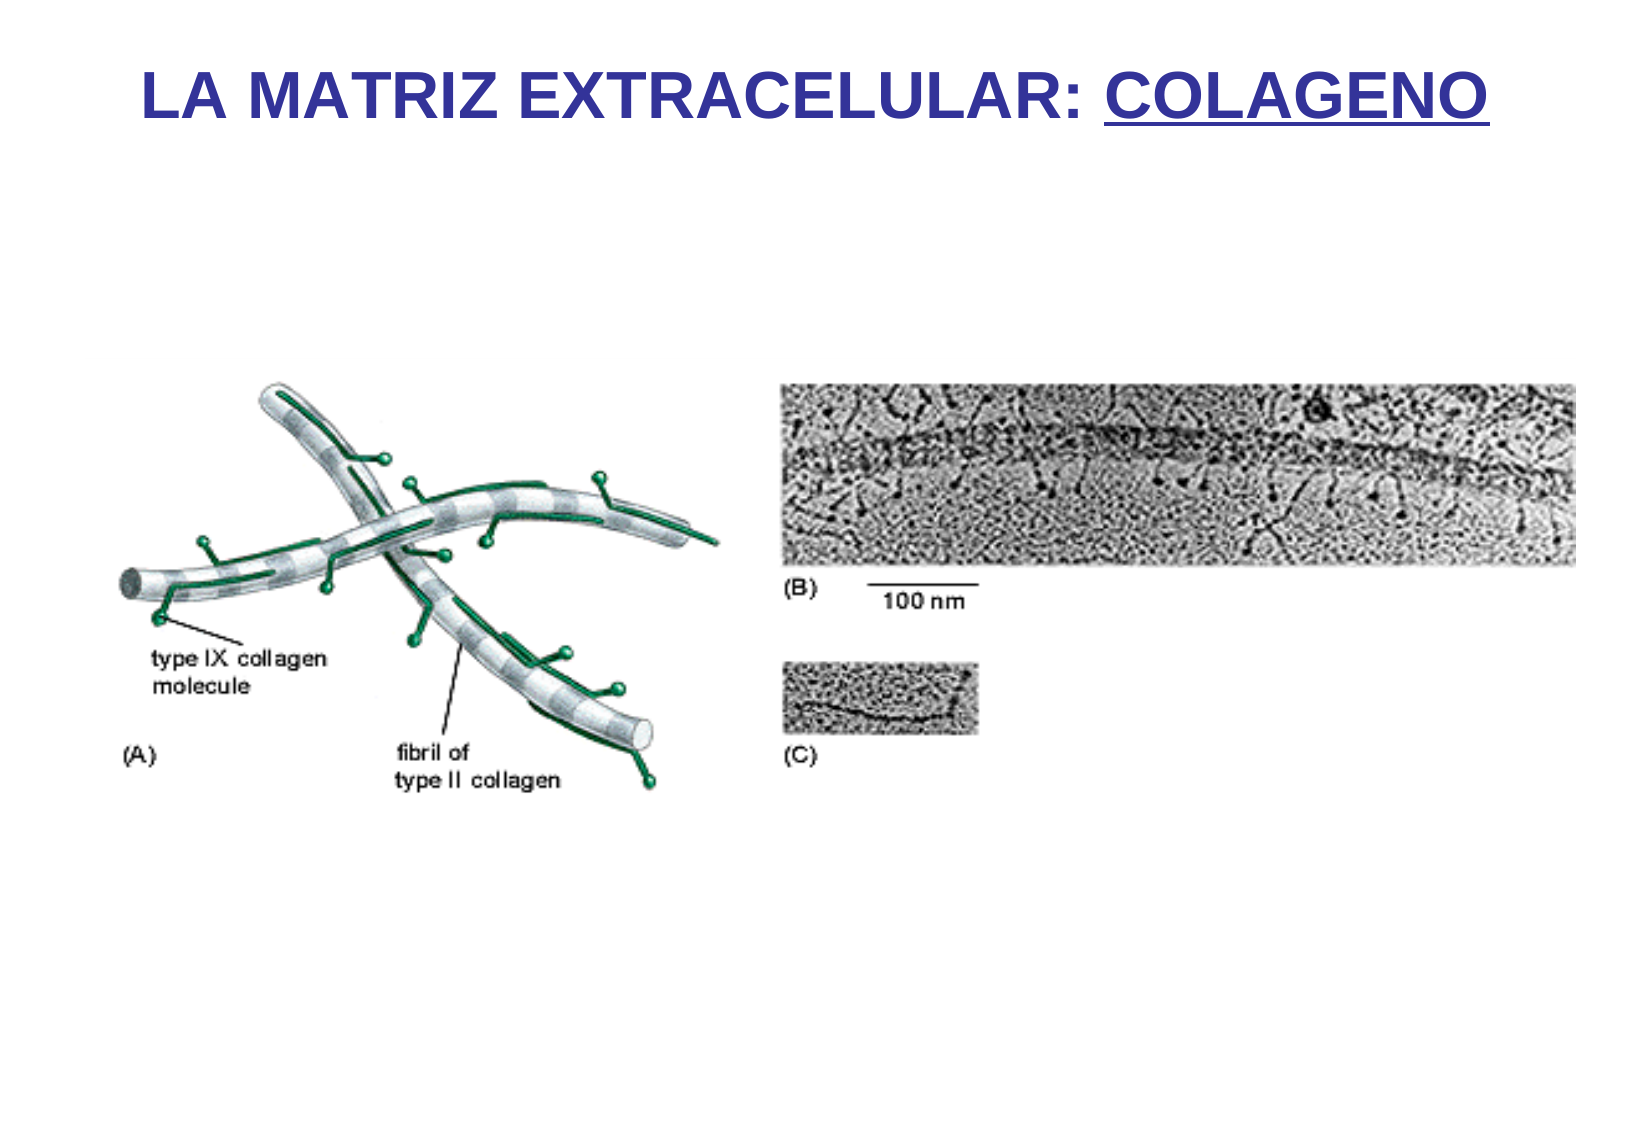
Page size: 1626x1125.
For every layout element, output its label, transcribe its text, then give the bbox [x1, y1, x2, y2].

text_box LA MATRIZ EXTRACELULAR: COLAGENO [117, 44, 1513, 140]
picture [85, 357, 1576, 816]
